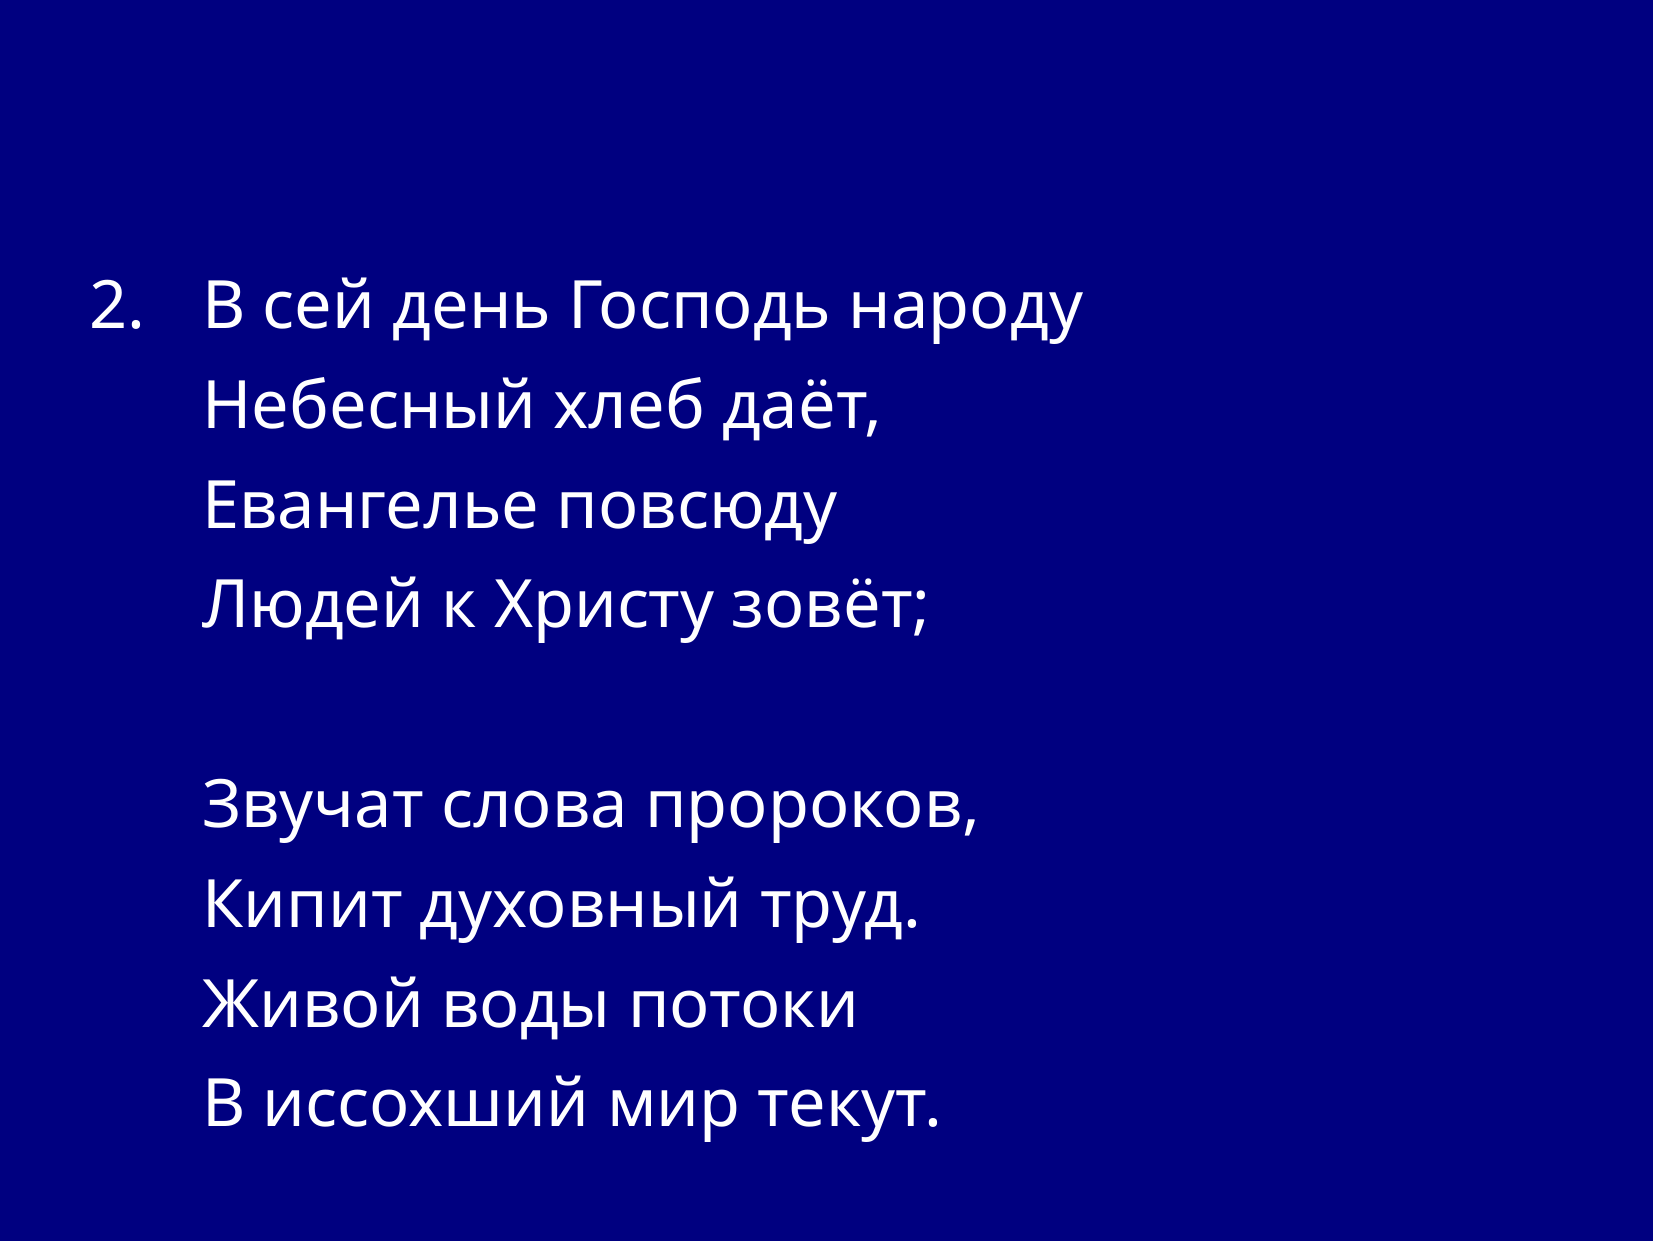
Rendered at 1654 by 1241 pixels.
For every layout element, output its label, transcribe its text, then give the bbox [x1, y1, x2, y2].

text_box 2. В сей день Господь народу Небесный хлеб даёт, Евангелье повсюду Людей к Христу зовёт; Звучат слова пророков, Кипит духовный труд. Живой воды потоки В иссохший мир текут. [75, 150, 1576, 1163]
